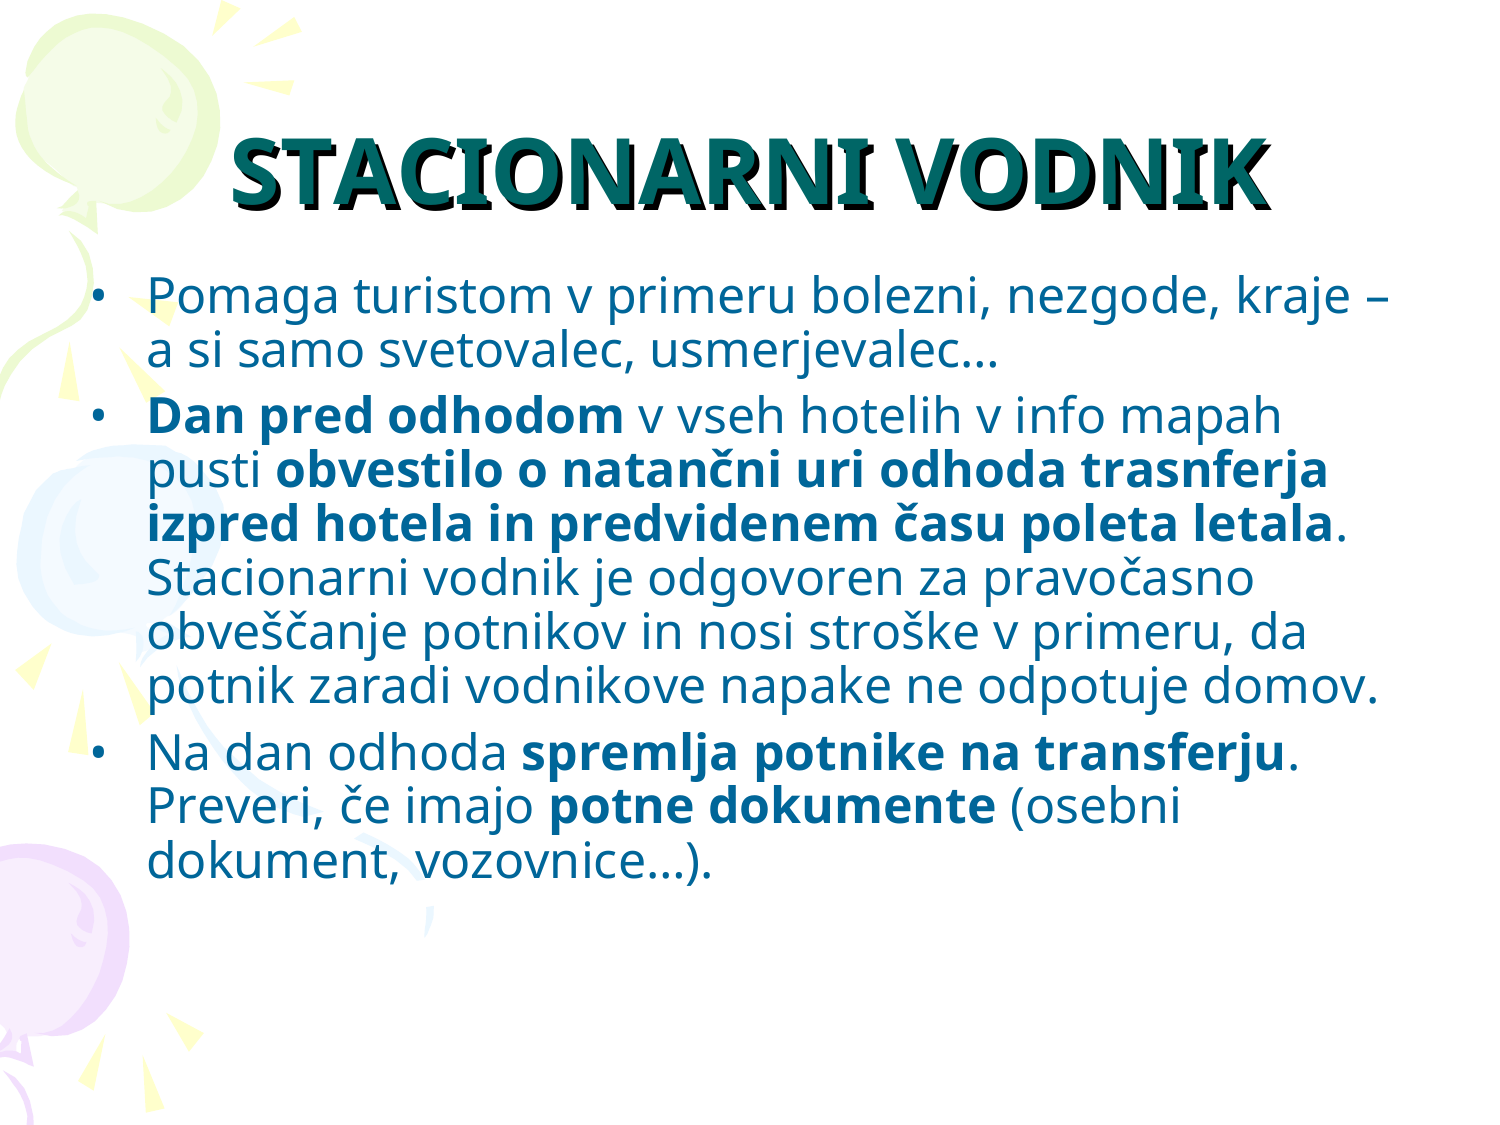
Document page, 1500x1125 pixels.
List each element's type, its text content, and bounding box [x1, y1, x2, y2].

list Pomaga turistom v primeru bolezni, nezgode, kraje – a si samo svetovalec, usmerjevalec… Dan pred odhodom v vseh hotelih v info mapah pusti obvestilo o natančni uri odhoda trasnferja izpred hotela in predvidenem času poleta letala. Stacionarni vodnik je odgovoren za pravočasno obveščanje potnikov in nosi stroške v primeru, da potnik zaradi vodnikove napake ne odpotuje domov. Na dan odhoda spremlja potnike na transferju. Preveri, če imajo potne dokumente (osebni dokument, vozovnice…). [75, 262, 1426, 994]
title STACIONARNI VODNIK [72, 16, 1426, 233]
